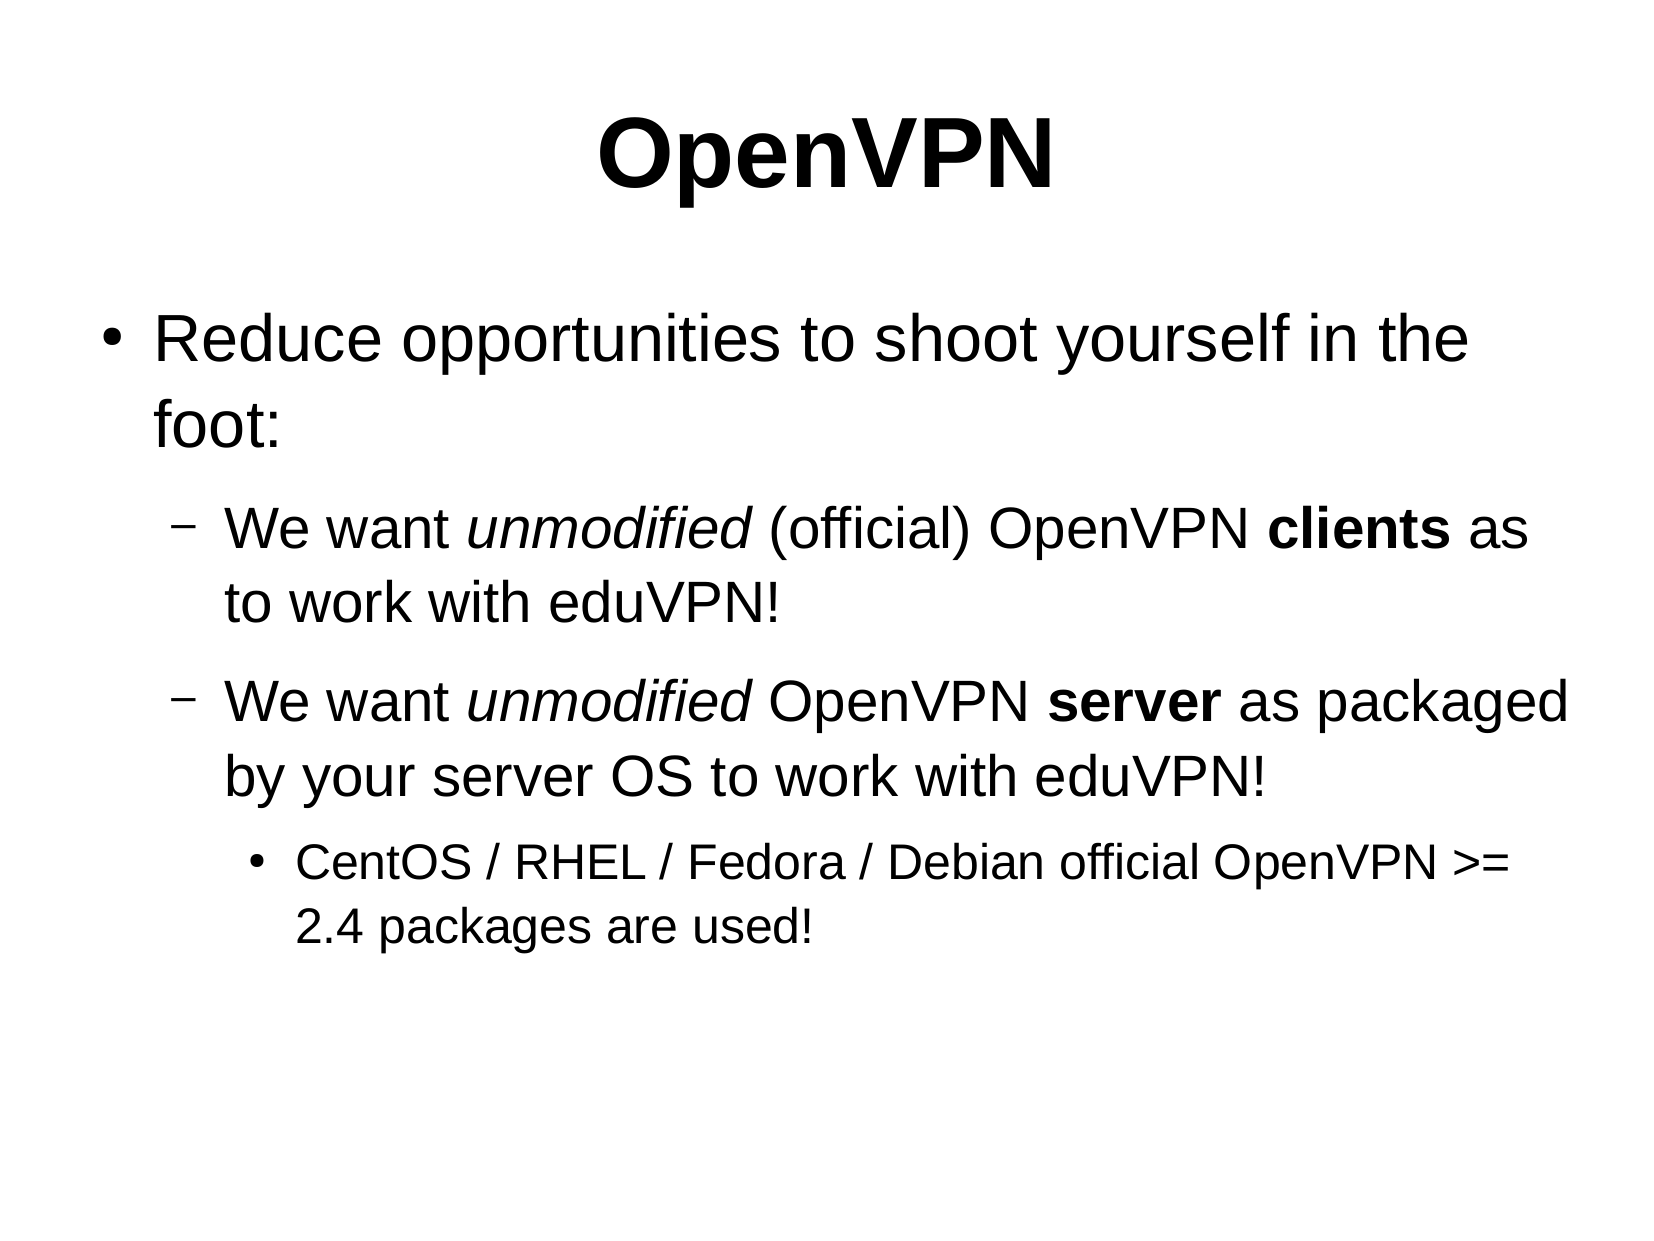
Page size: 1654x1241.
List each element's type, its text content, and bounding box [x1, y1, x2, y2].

title OpenVPN [82, 49, 1571, 257]
list Reduce opportunities to shoot yourself in the foot: We want unmodified (official) OpenVPN clients as to work with eduVPN! We want unmodified OpenVPN server as packaged by your server OS to work with eduVPN! CentOS / RHEL / Fedora / Debian official OpenVPN >= 2.4 packages are used! [82, 290, 1571, 1010]
